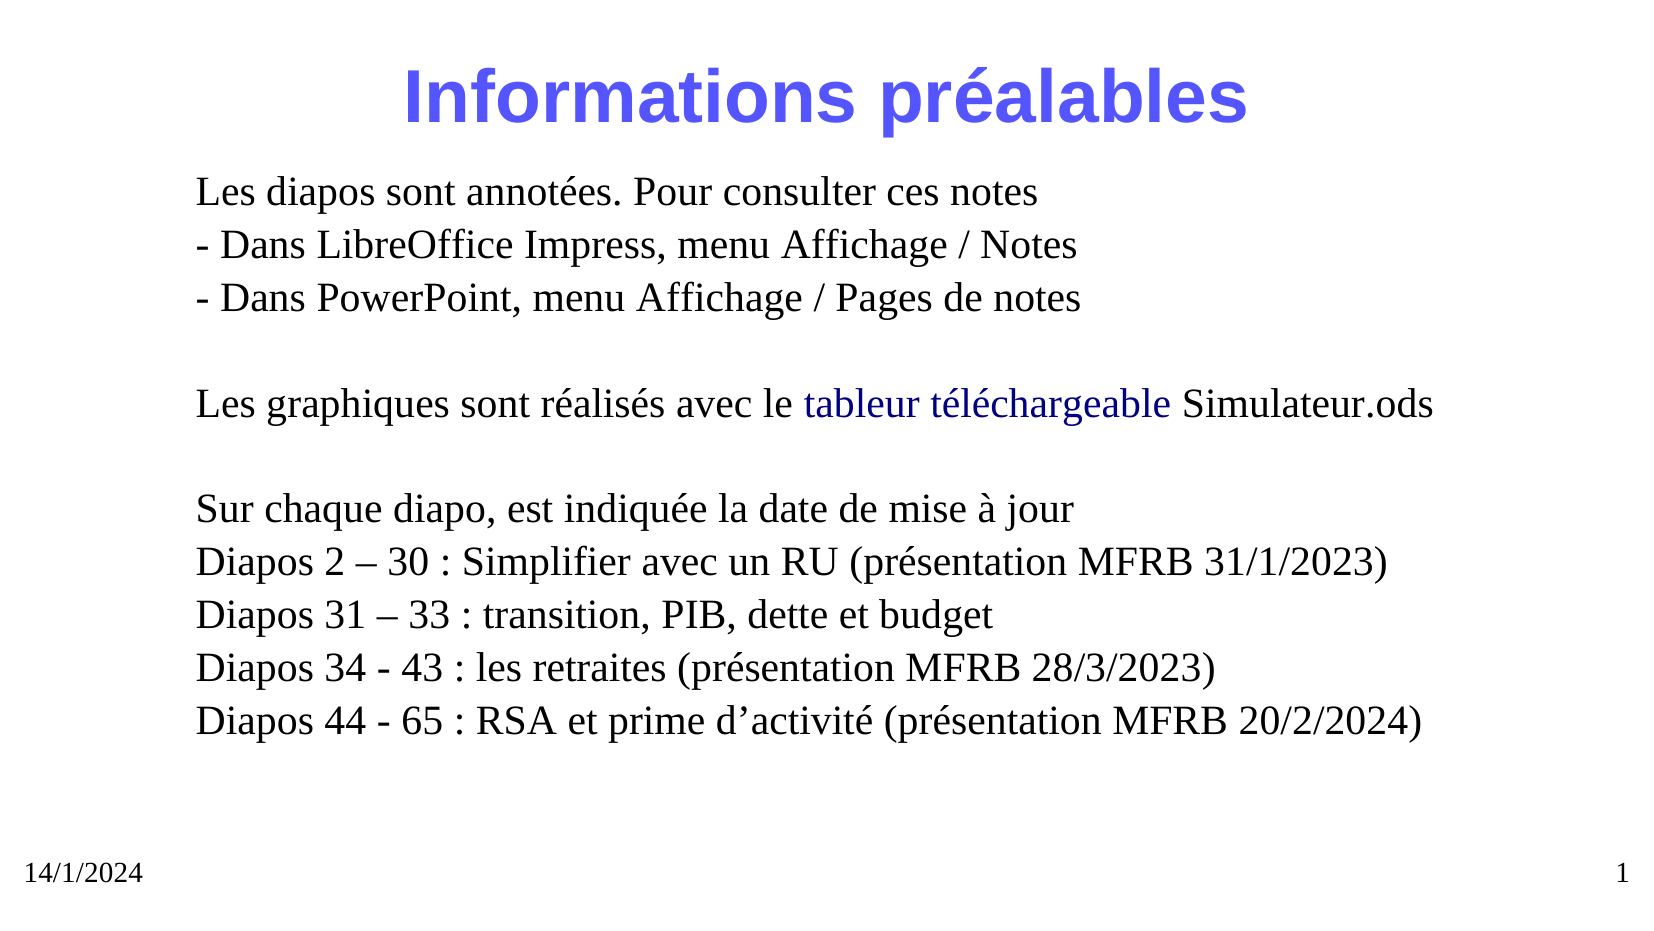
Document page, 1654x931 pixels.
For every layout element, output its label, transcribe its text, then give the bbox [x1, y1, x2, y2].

text_box Les diapos sont annotées. Pour consulter ces notes - Dans LibreOffice Impress, menu Affichage / Notes - Dans PowerPoint, menu Affichage / Pages de notes Les graphiques sont réalisés avec le tableur téléchargeable Simulateur.ods Sur chaque diapo, est indiquée la date de mise à jour Diapos 2 – 30 : Simplifier avec un RU (présentation MFRB 31/1/2023) Diapos 31 – 33 : transition, PIB, dette et budget Diapos 34 - 43 : les retraites (présentation MFRB 28/3/2023) Diapos 44 - 65 : RSA et prime d’activité (présentation MFRB 20/2/2024) [195, 161, 1458, 838]
title Informations préalables [82, 37, 1571, 156]
